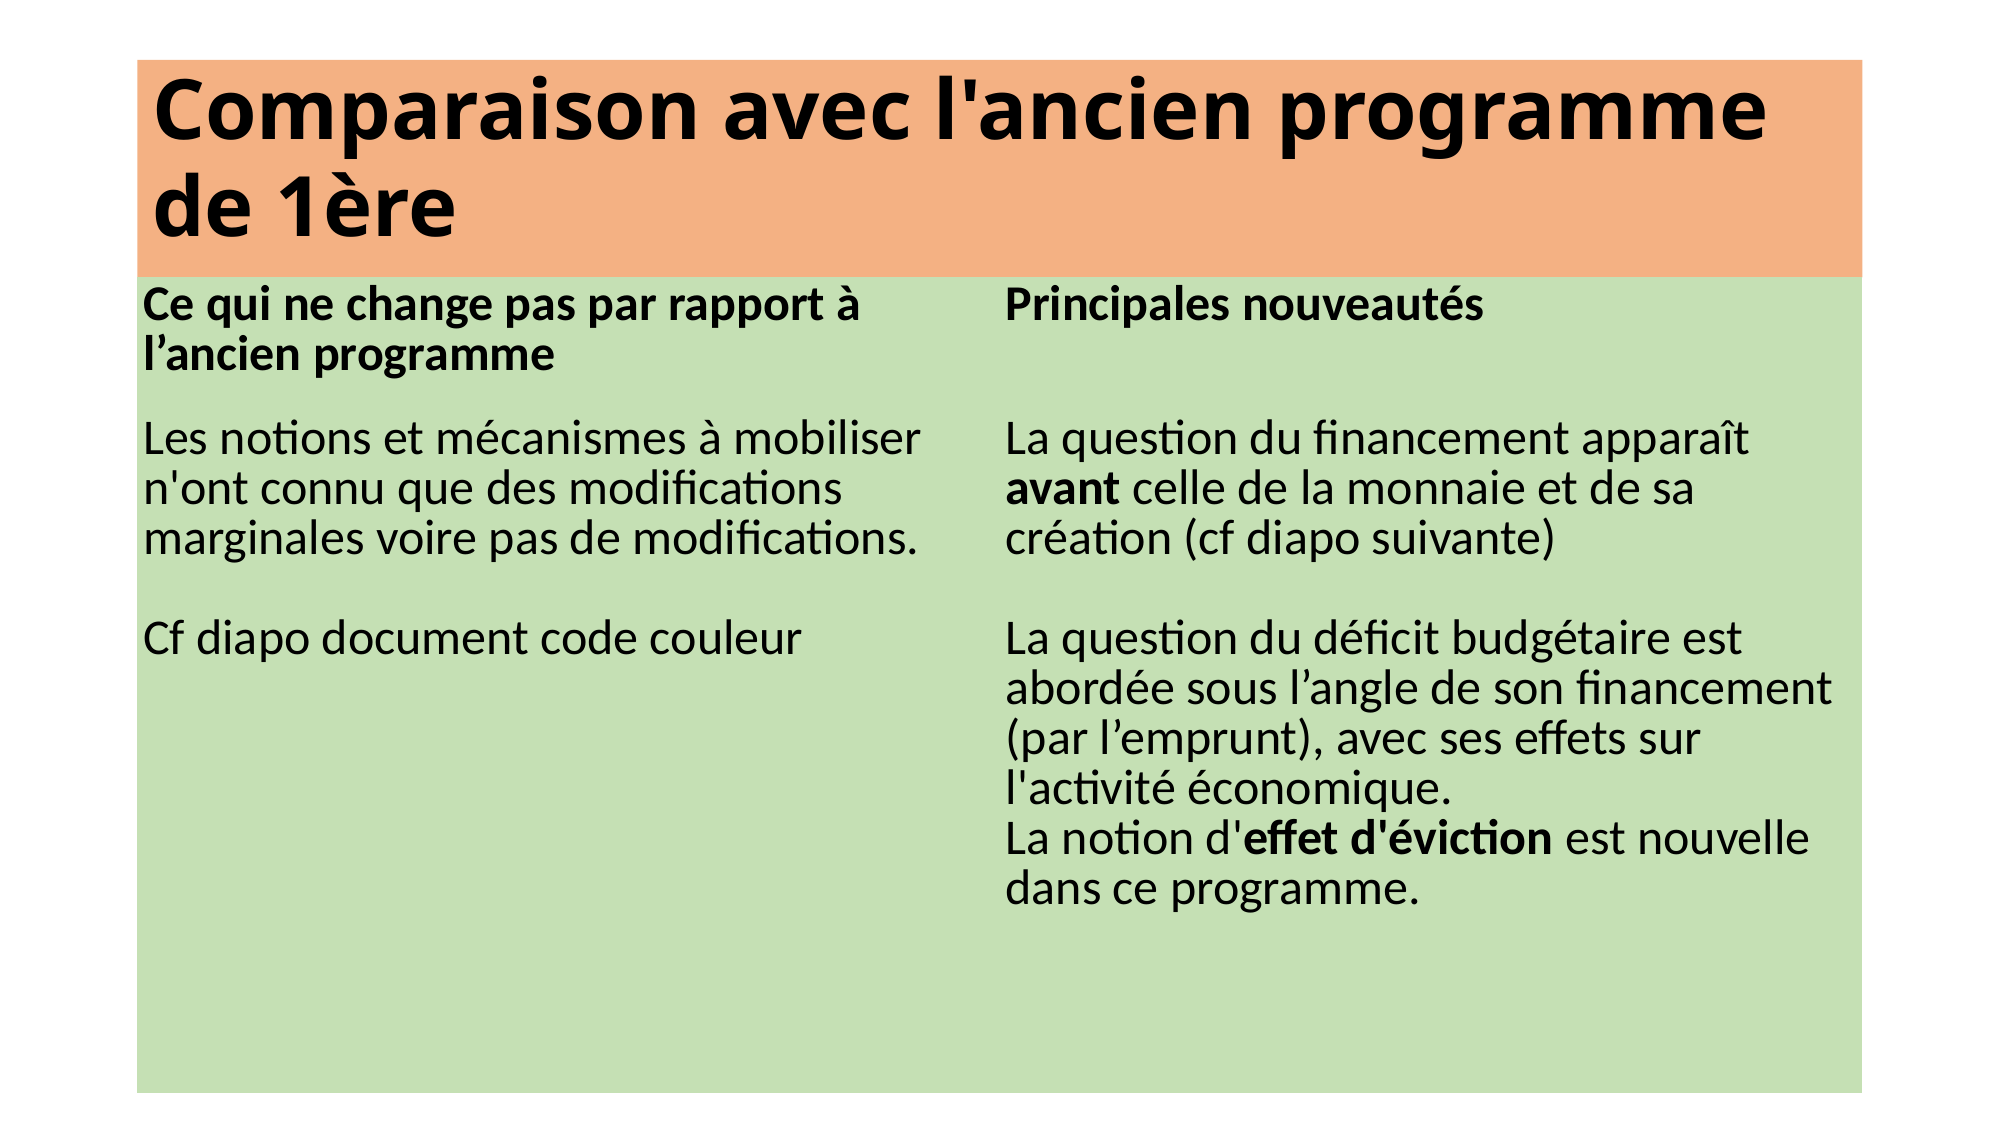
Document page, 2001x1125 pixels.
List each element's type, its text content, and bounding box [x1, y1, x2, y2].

title Comparaison avec l'ancien programme de 1ère [137, 59, 1863, 278]
table_header Principales nouveautés [1000, 277, 1862, 411]
table_header Ce qui ne change pas par rapport à l’ancien programme [137, 277, 1000, 411]
table_cell La question du financement apparaît avant celle de la monnaie et de sa création (cf diapo suivante) La question du déficit budgétaire est abordée sous l’angle de son financement (par l’emprunt), avec ses effets sur l'activité économique. La notion d'effet d'éviction est nouvelle dans ce programme. [1000, 411, 1862, 1093]
table_cell Les notions et mécanismes à mobiliser n'ont connu que des modifications marginales voire pas de modifications. Cf diapo document code couleur [137, 411, 1000, 1093]
